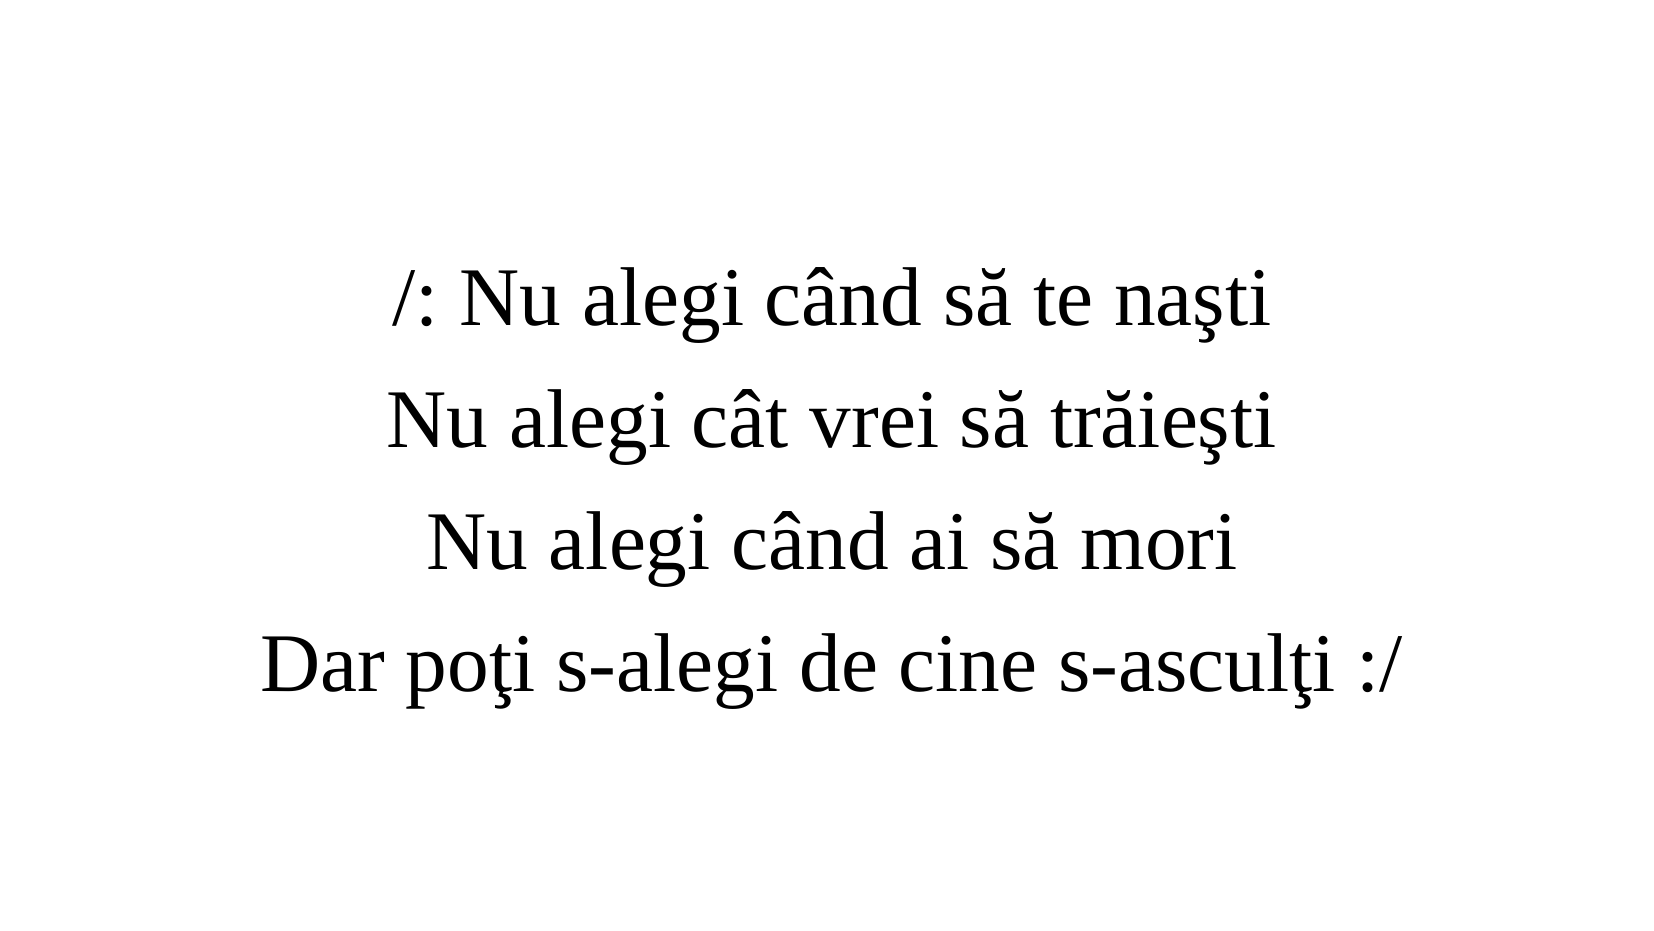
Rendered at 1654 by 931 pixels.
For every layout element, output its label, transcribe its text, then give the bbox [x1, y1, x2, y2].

subtitle /: Nu alegi când să te naşti Nu alegi cât vrei să trăieşti Nu alegi când ai să mori Dar poţi s-alegi de cine s-asculţi :/ [94, 238, 1571, 712]
